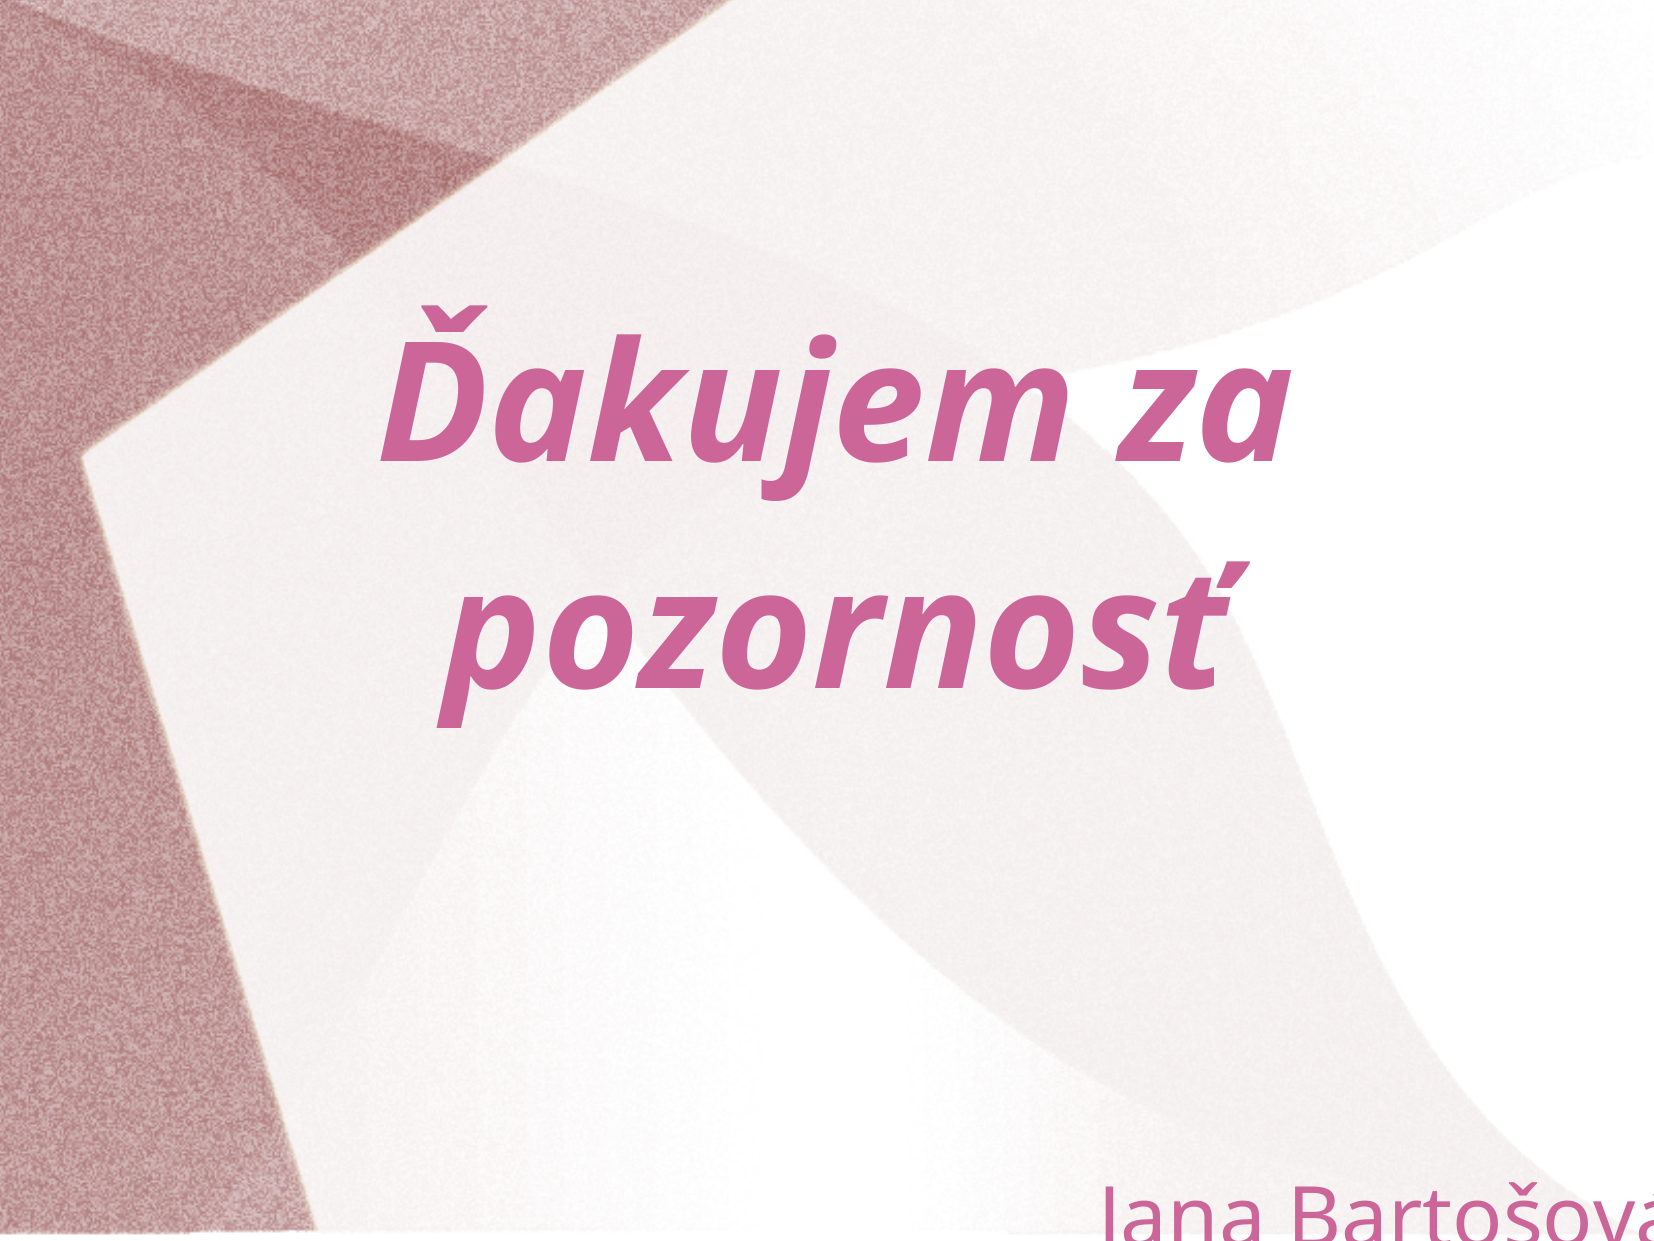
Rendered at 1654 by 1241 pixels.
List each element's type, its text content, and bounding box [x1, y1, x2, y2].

title Ďakujem za pozornosť [330, 316, 1341, 705]
picture [0, 0, 1654, 1241]
list Jana Bartošová V.HB [1027, 1157, 1654, 1241]
